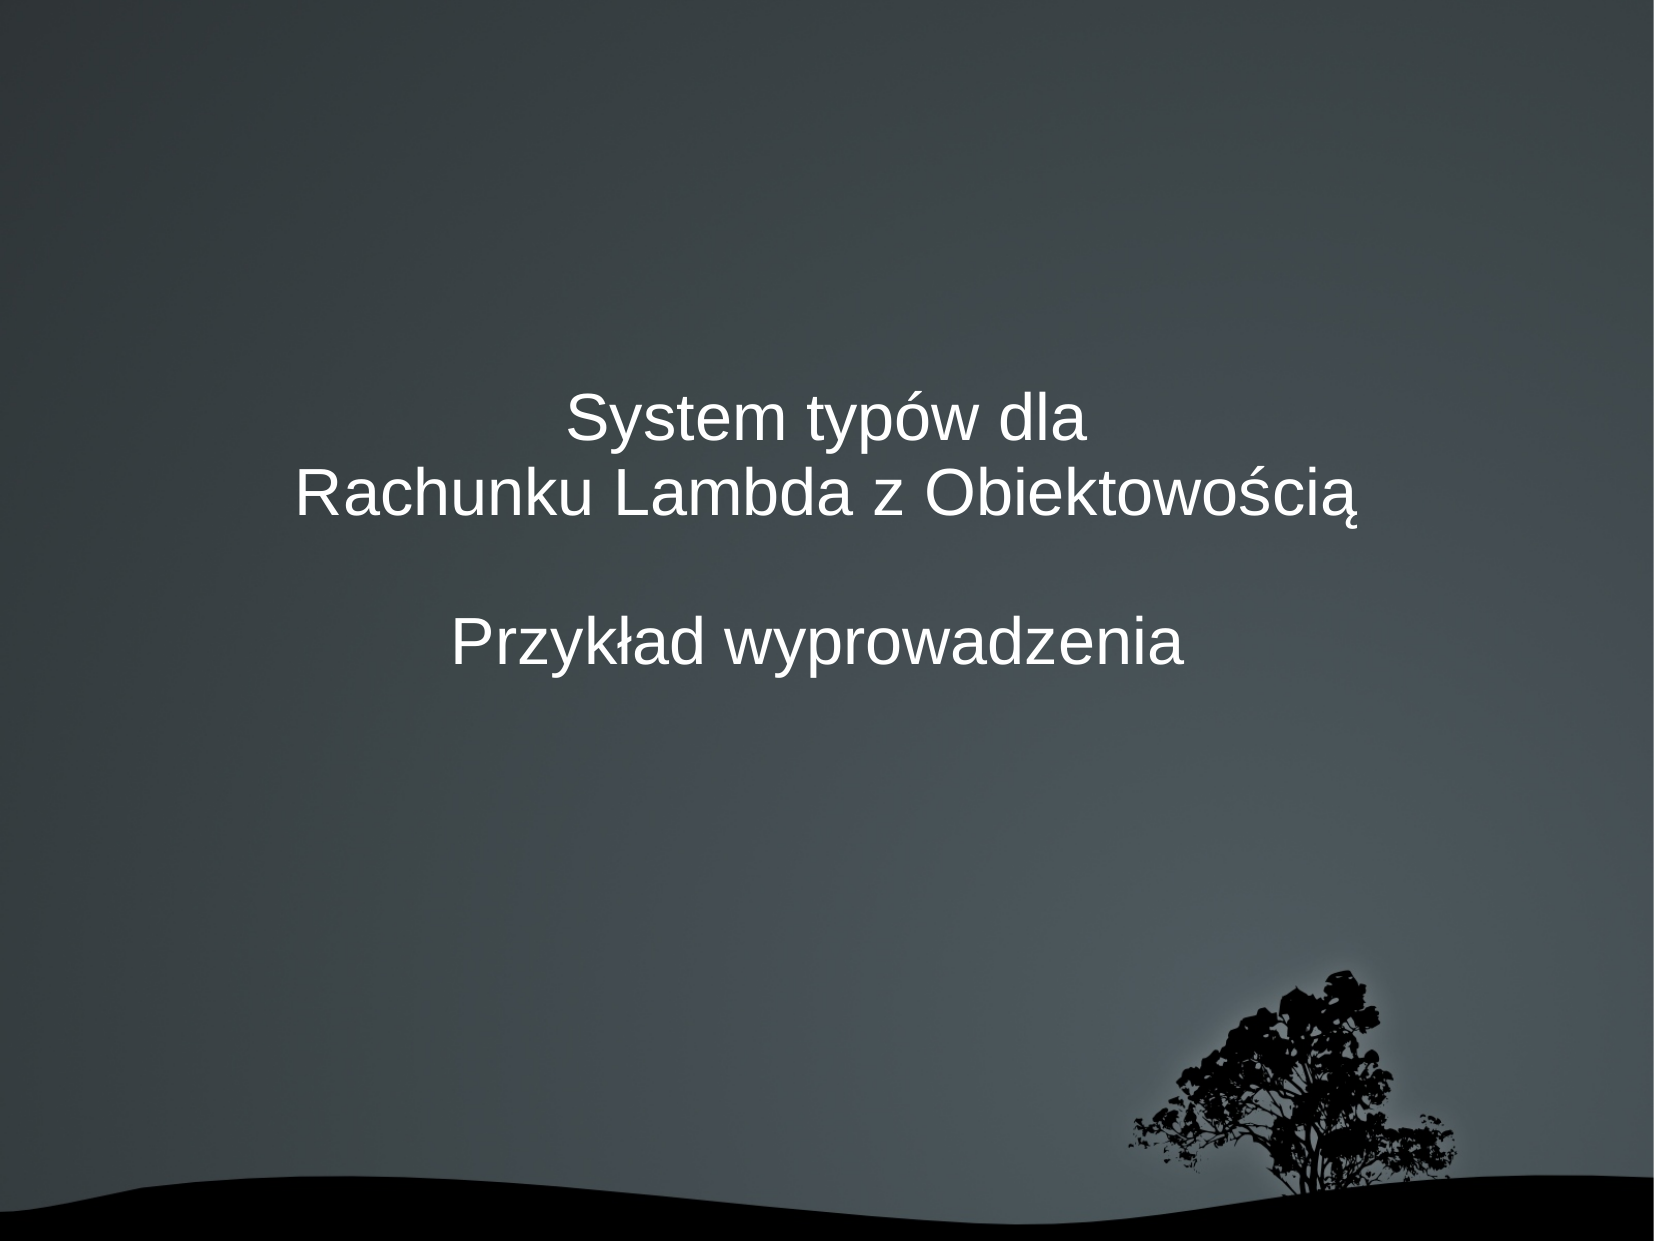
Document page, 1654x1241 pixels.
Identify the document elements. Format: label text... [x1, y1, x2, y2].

subtitle System typów dla Rachunku Lambda z Obiektowością Przykład wyprowadzenia [82, 49, 1571, 1109]
picture [0, 0, 1654, 1241]
